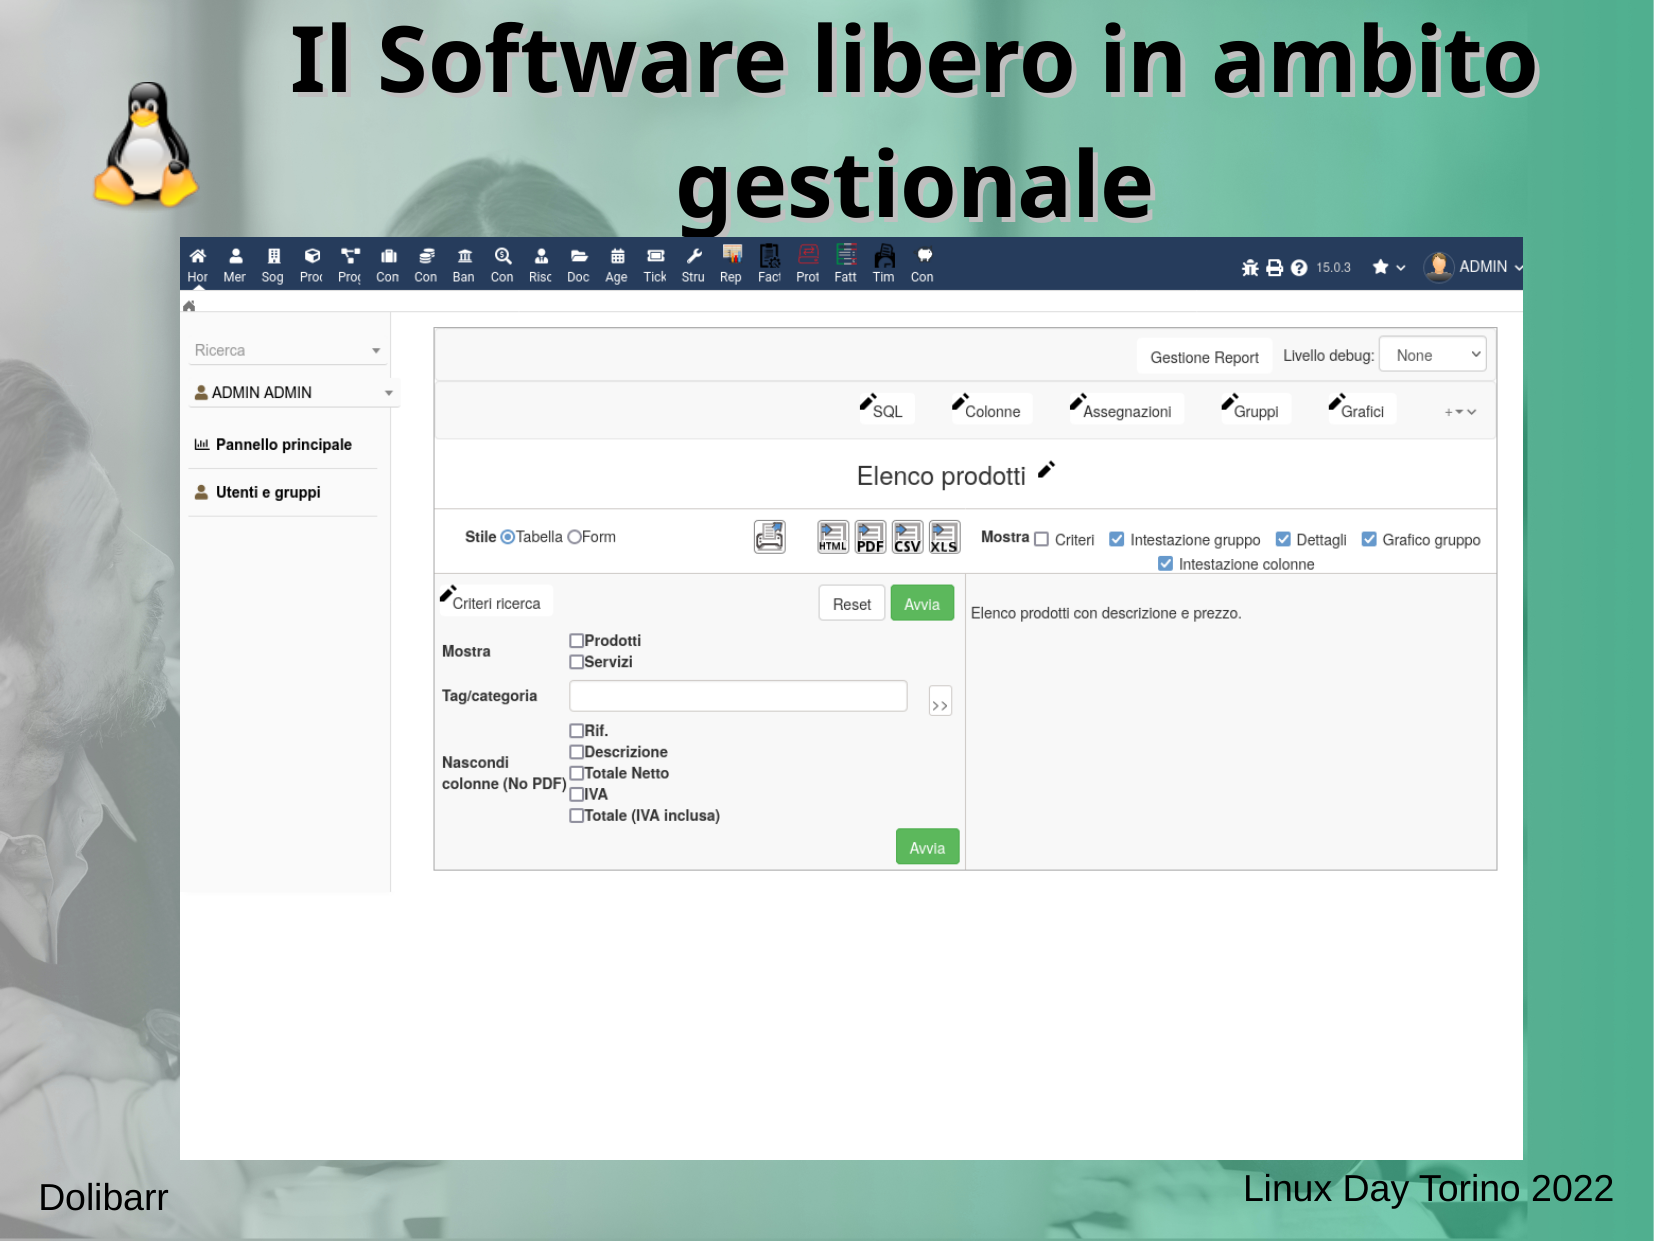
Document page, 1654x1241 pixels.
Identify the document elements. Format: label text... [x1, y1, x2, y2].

table_cell [130, 574, 180, 638]
table_cell [130, 510, 180, 574]
title Il Software libero in ambito gestionale [259, 17, 1571, 222]
table_header [130, 410, 180, 510]
table_cell [130, 638, 180, 702]
picture [0, 0, 1654, 1241]
table_cell [130, 702, 180, 766]
text_box Linux Day Torino 2022 [1228, 1159, 1630, 1217]
table_cell [130, 766, 180, 830]
text_box Dolibarr [23, 1169, 185, 1227]
